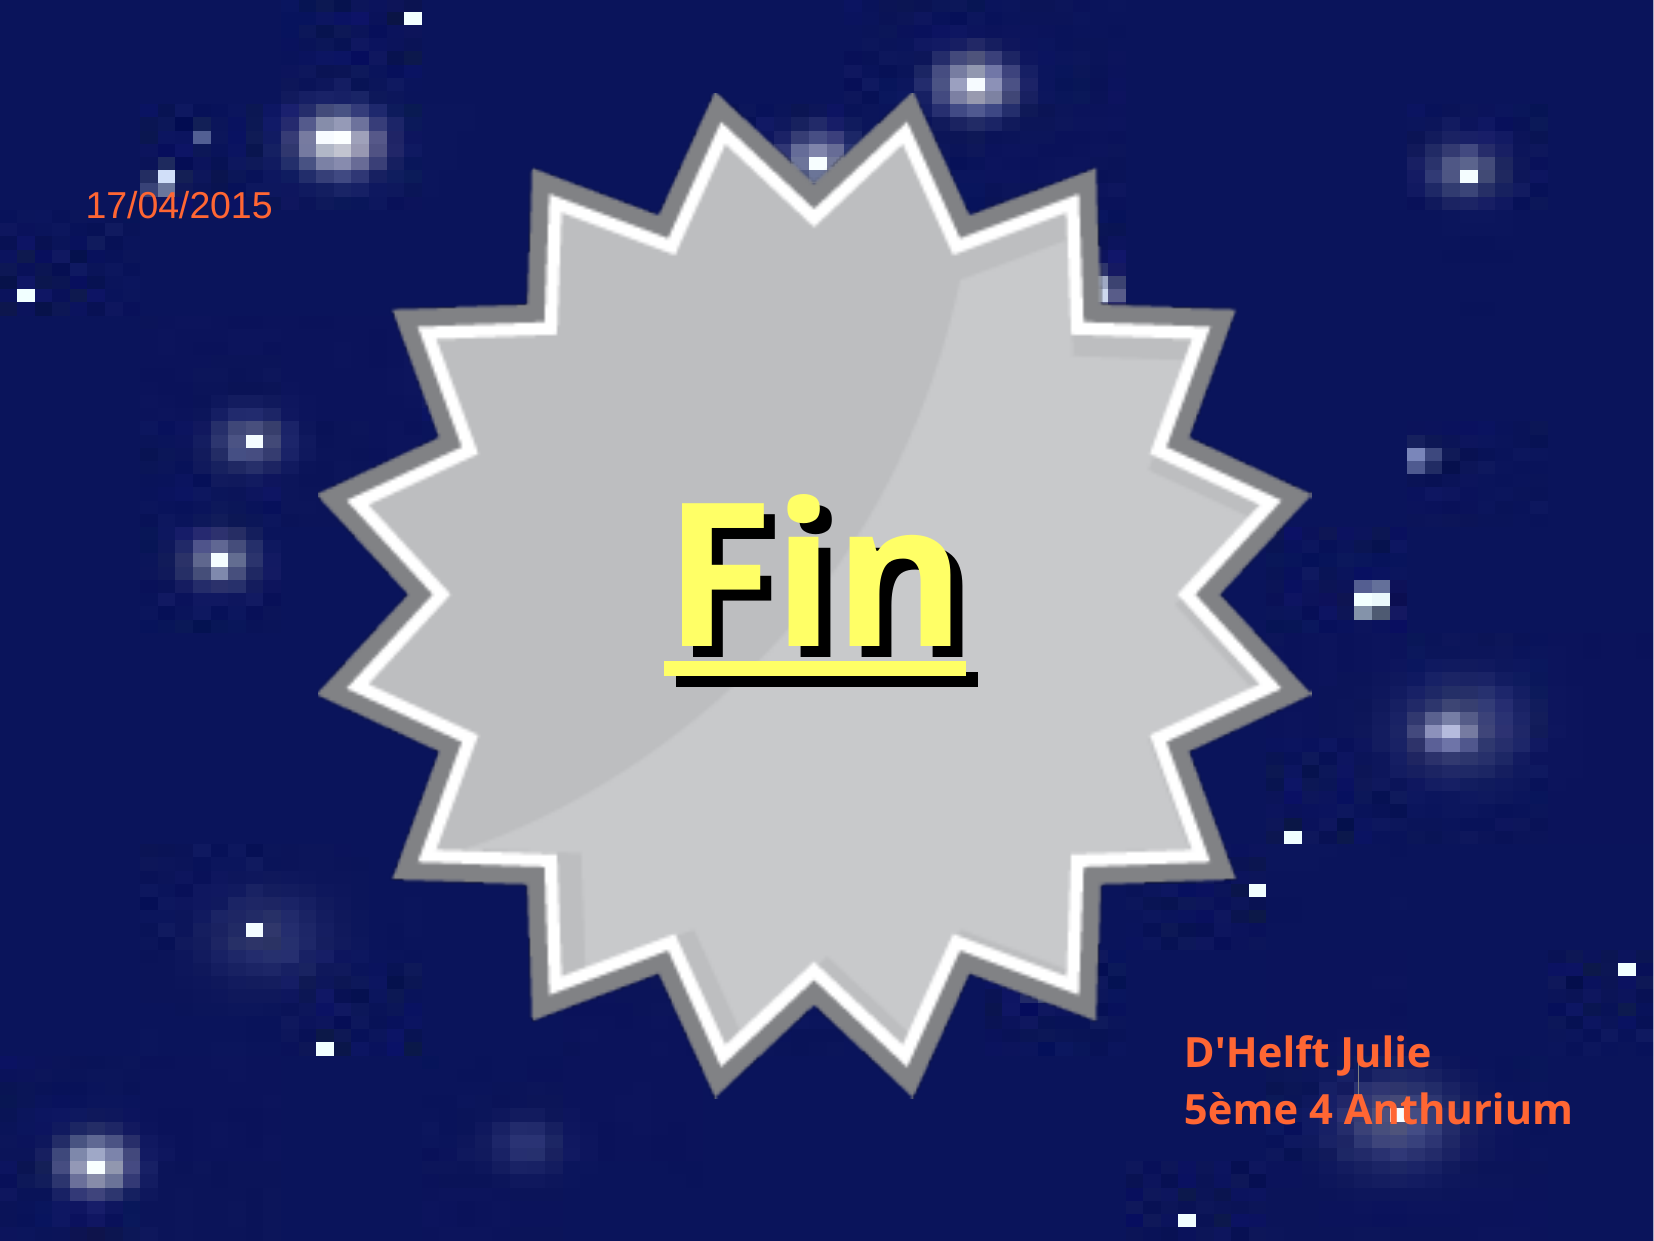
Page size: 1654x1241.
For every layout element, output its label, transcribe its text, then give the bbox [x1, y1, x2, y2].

text_box D'Helft Julie 5ème 4 Anthurium [1169, 1015, 1654, 1179]
picture [0, 0, 1654, 1241]
text_box Fin [649, 425, 1654, 719]
text_box 17/04/2015 [70, 177, 957, 235]
